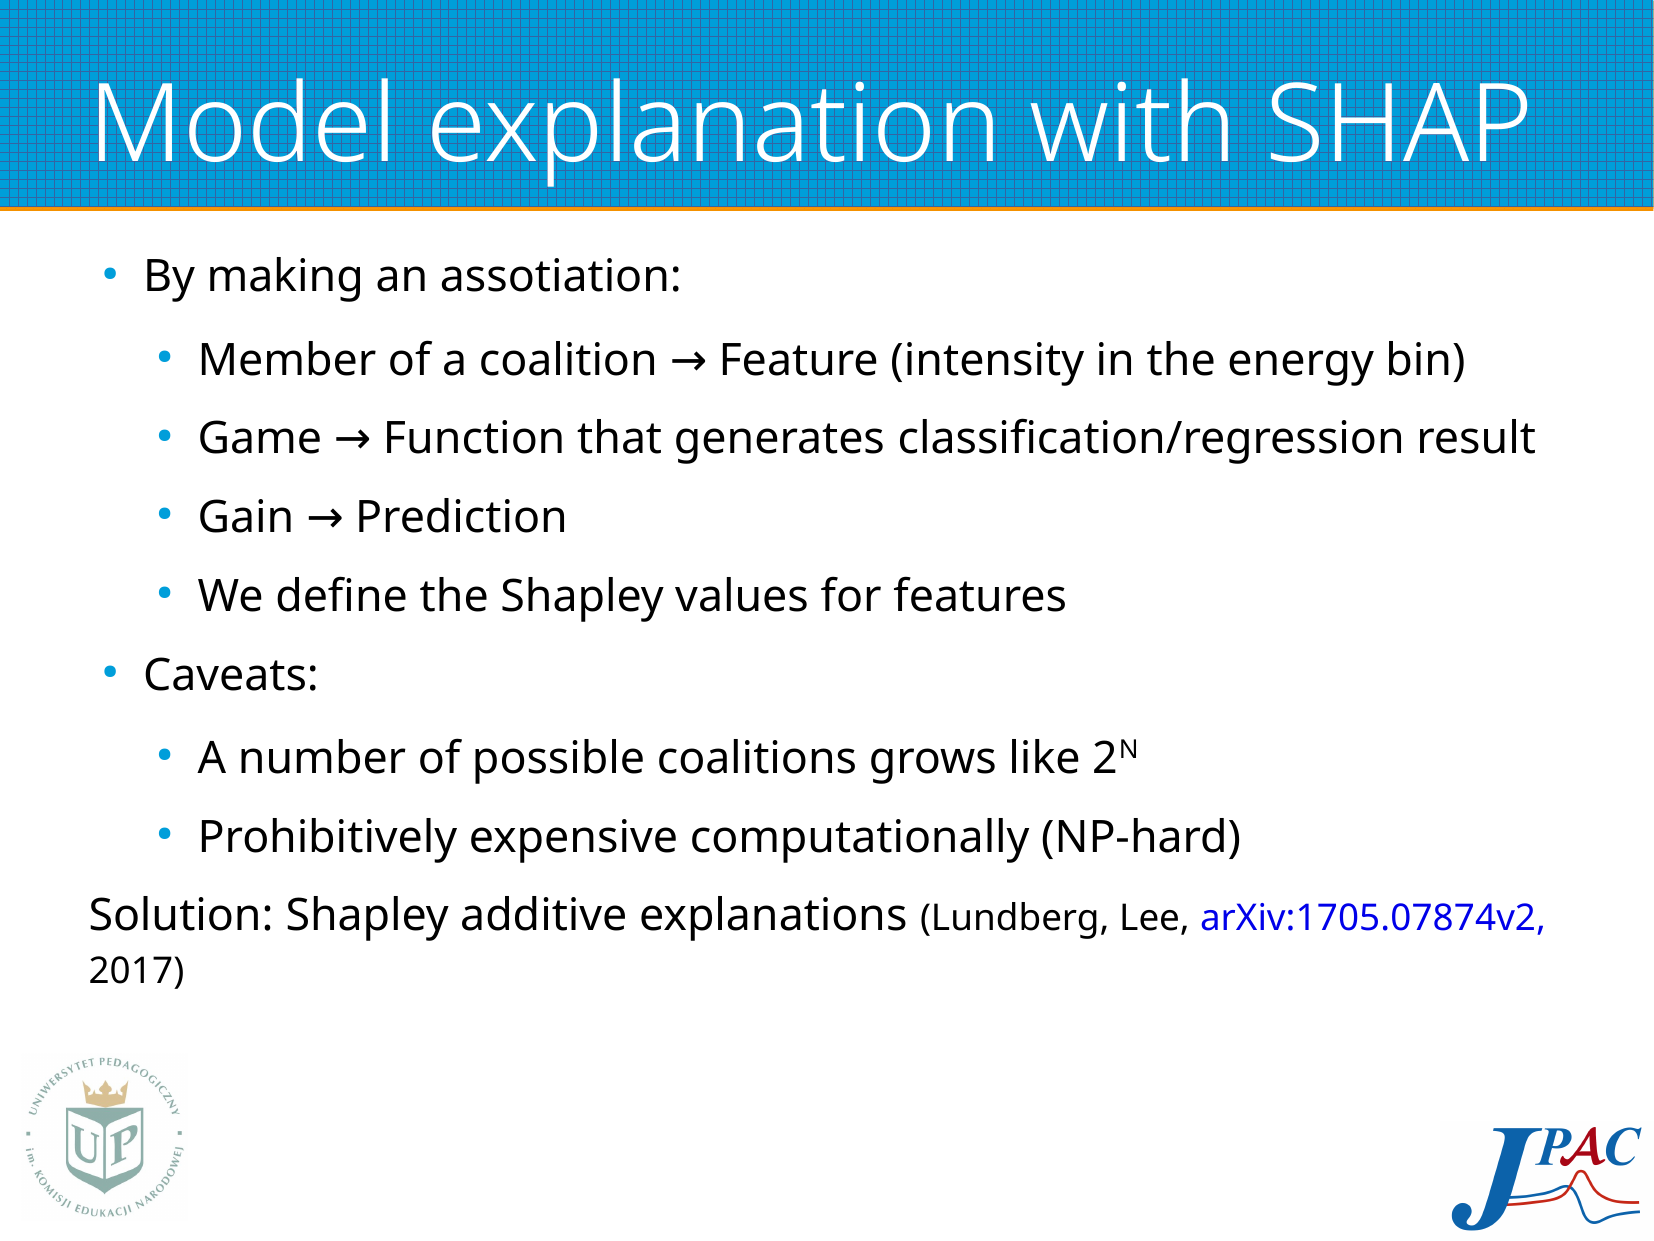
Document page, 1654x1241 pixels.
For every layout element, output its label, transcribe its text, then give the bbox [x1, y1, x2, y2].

picture [1440, 1121, 1654, 1241]
title Model explanation with SHAP [88, 5, 1565, 193]
picture [21, 1053, 188, 1221]
list By making an assotiation: Member of a coalition → Feature (intensity in the energy bin) Game → Function that generates classification/regression result Gain → Prediction We define the Shapley values for features Caveats: A number of possible coalitions grows like 2N Prohibitively expensive computationally (NP-hard) Solution: Shapley additive explanations (Lundberg, Lee, arXiv:1705.07874v2, 2017) [88, 244, 1565, 1012]
